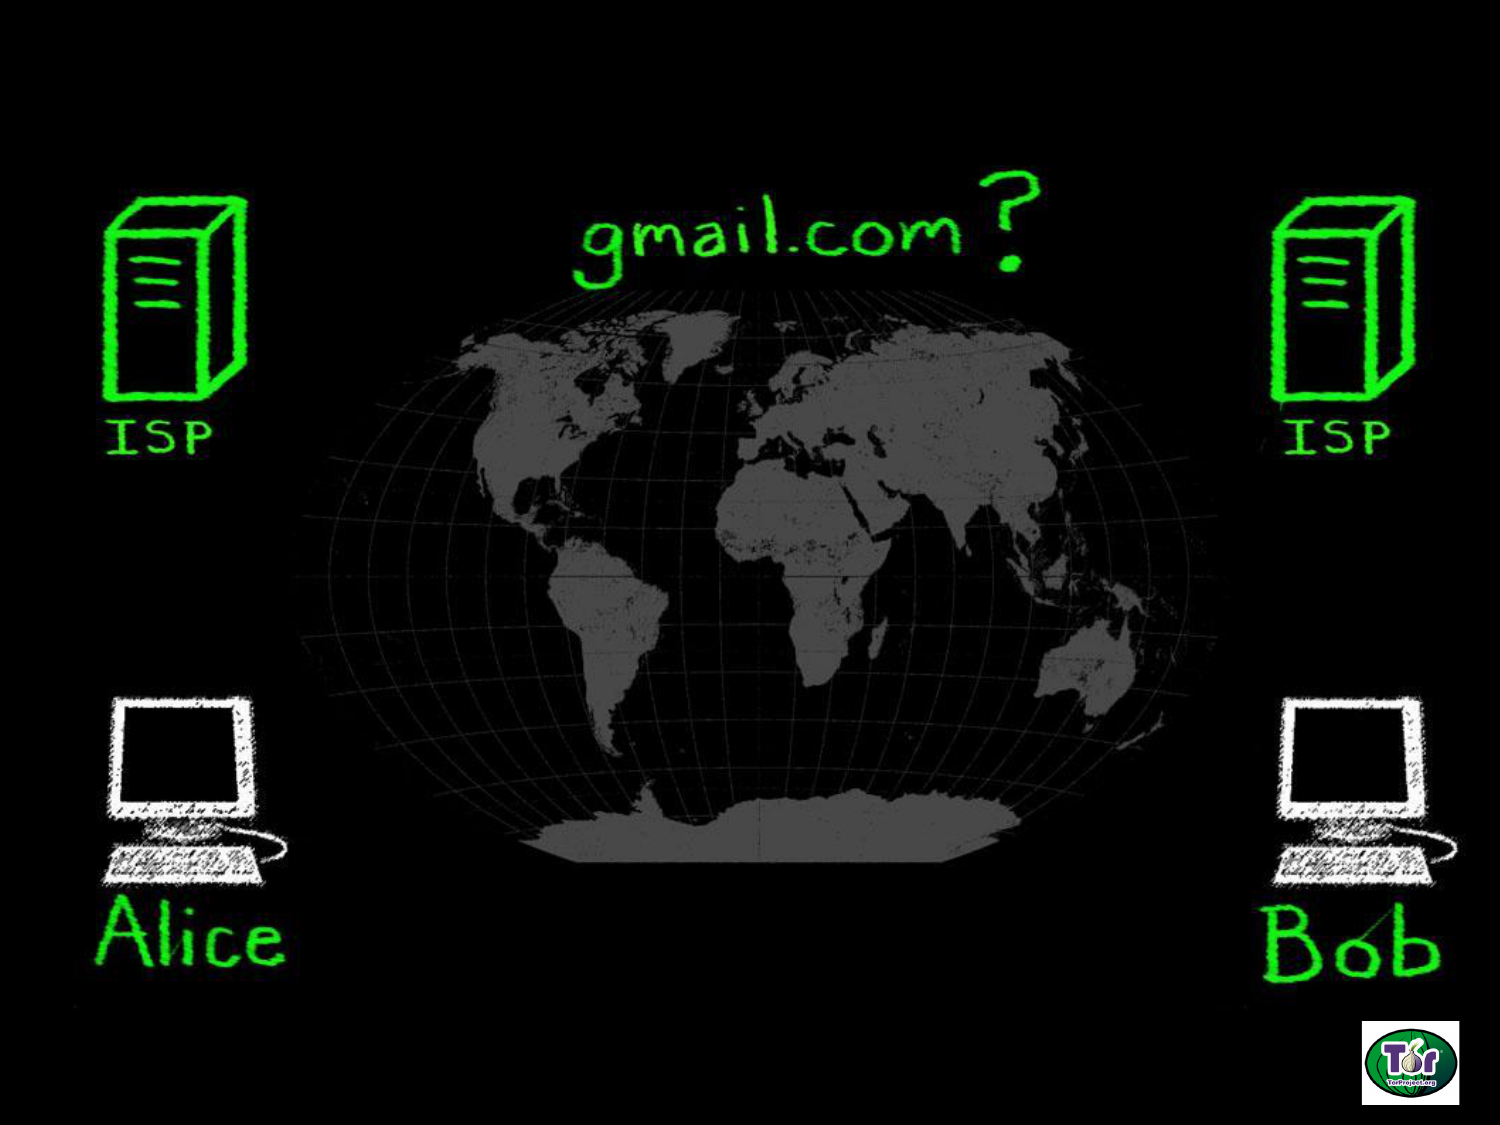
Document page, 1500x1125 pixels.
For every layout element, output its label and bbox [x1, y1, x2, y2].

text_box [51, 144, 1467, 1011]
picture [1361, 1021, 1460, 1105]
